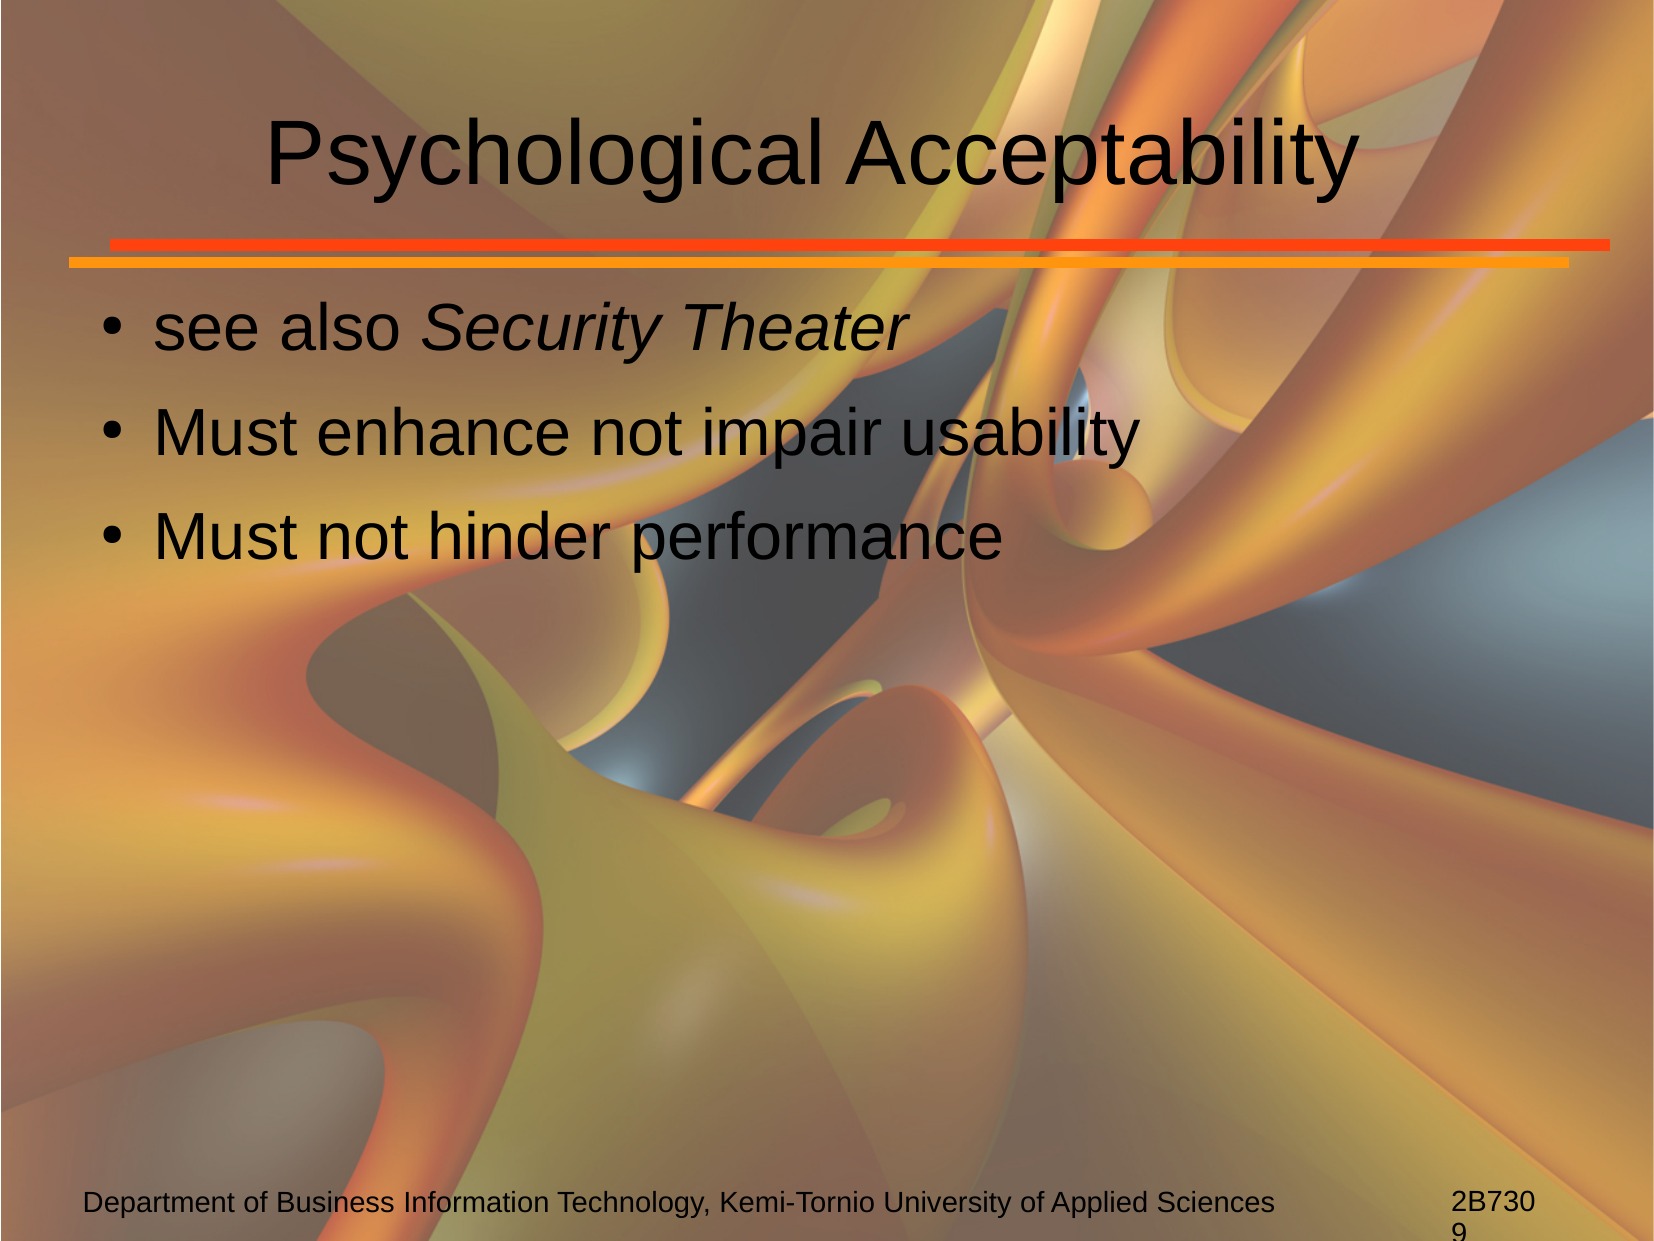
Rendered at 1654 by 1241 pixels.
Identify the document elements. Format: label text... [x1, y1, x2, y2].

title Psychological Acceptability [82, 56, 1571, 250]
list see also Security Theater Must enhance not impair usability Must not hinder performance [82, 290, 1571, 1094]
